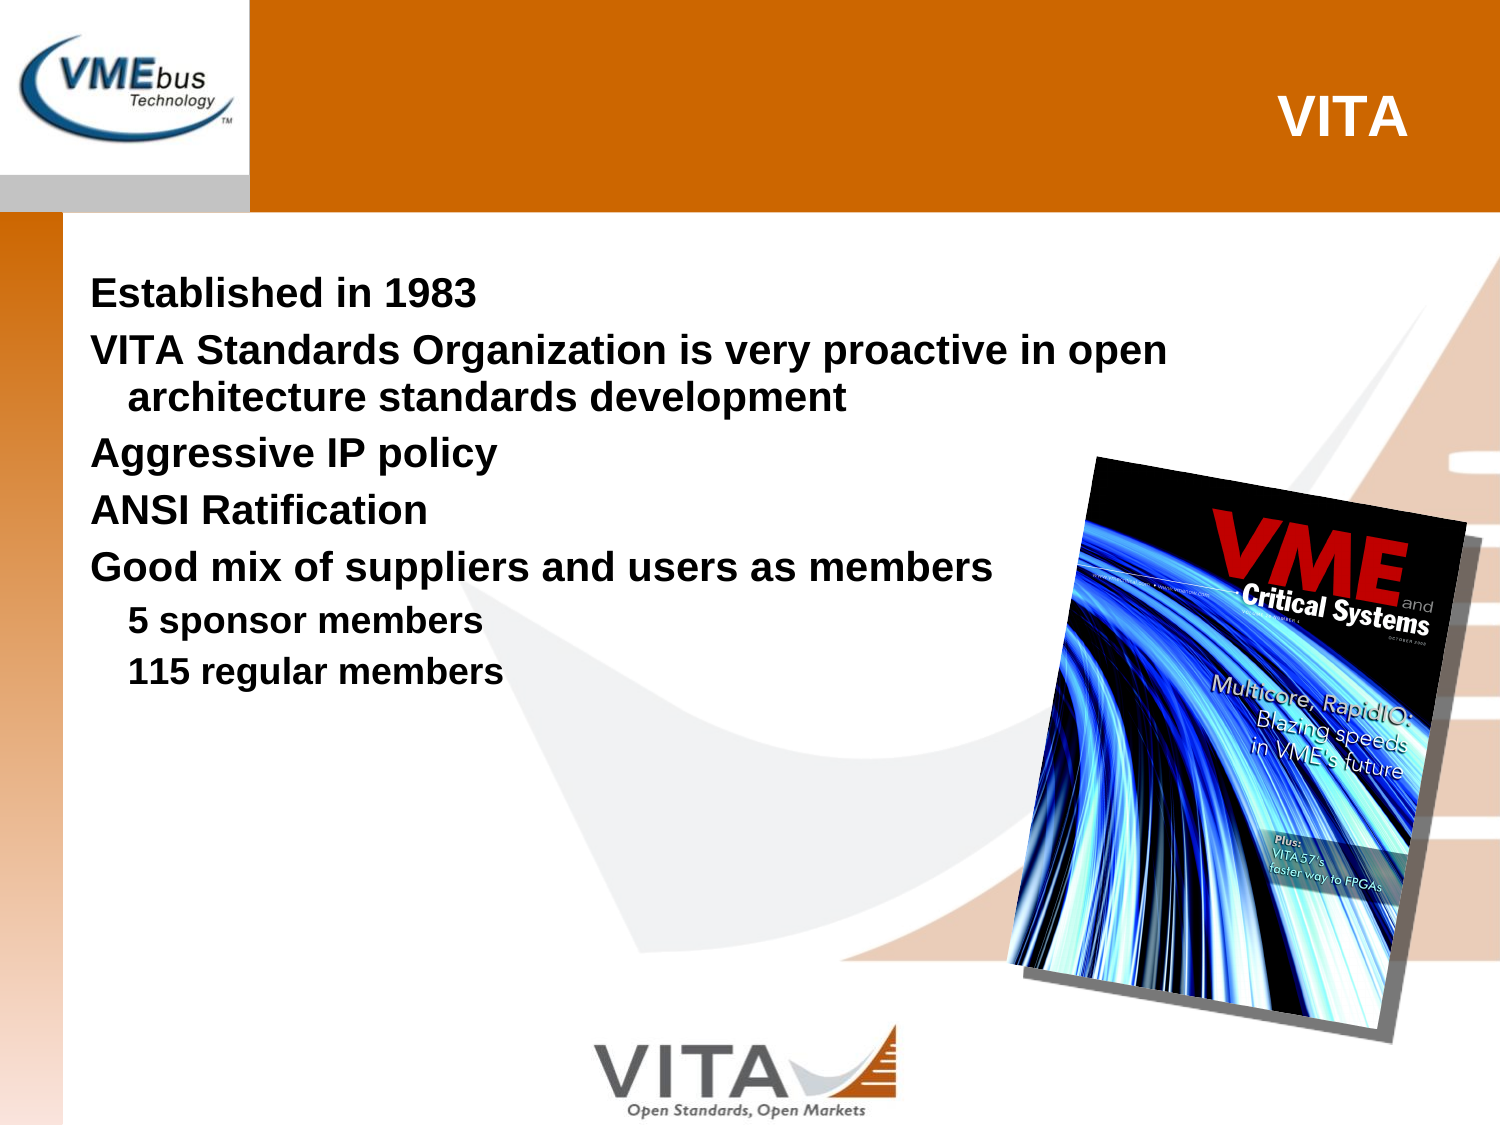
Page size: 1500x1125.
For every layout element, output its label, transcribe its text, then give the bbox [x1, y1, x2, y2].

picture [0, 0, 250, 174]
picture [1006, 456, 1467, 1029]
list Established in 1983 VITA Standards Organization is very proactive in open architecture standards development Aggressive IP policy ANSI Ratification Good mix of suppliers and users as members 5 sponsor members 115 regular members [75, 262, 1426, 1006]
picture [583, 1021, 917, 1125]
title VITA [287, 45, 1426, 188]
